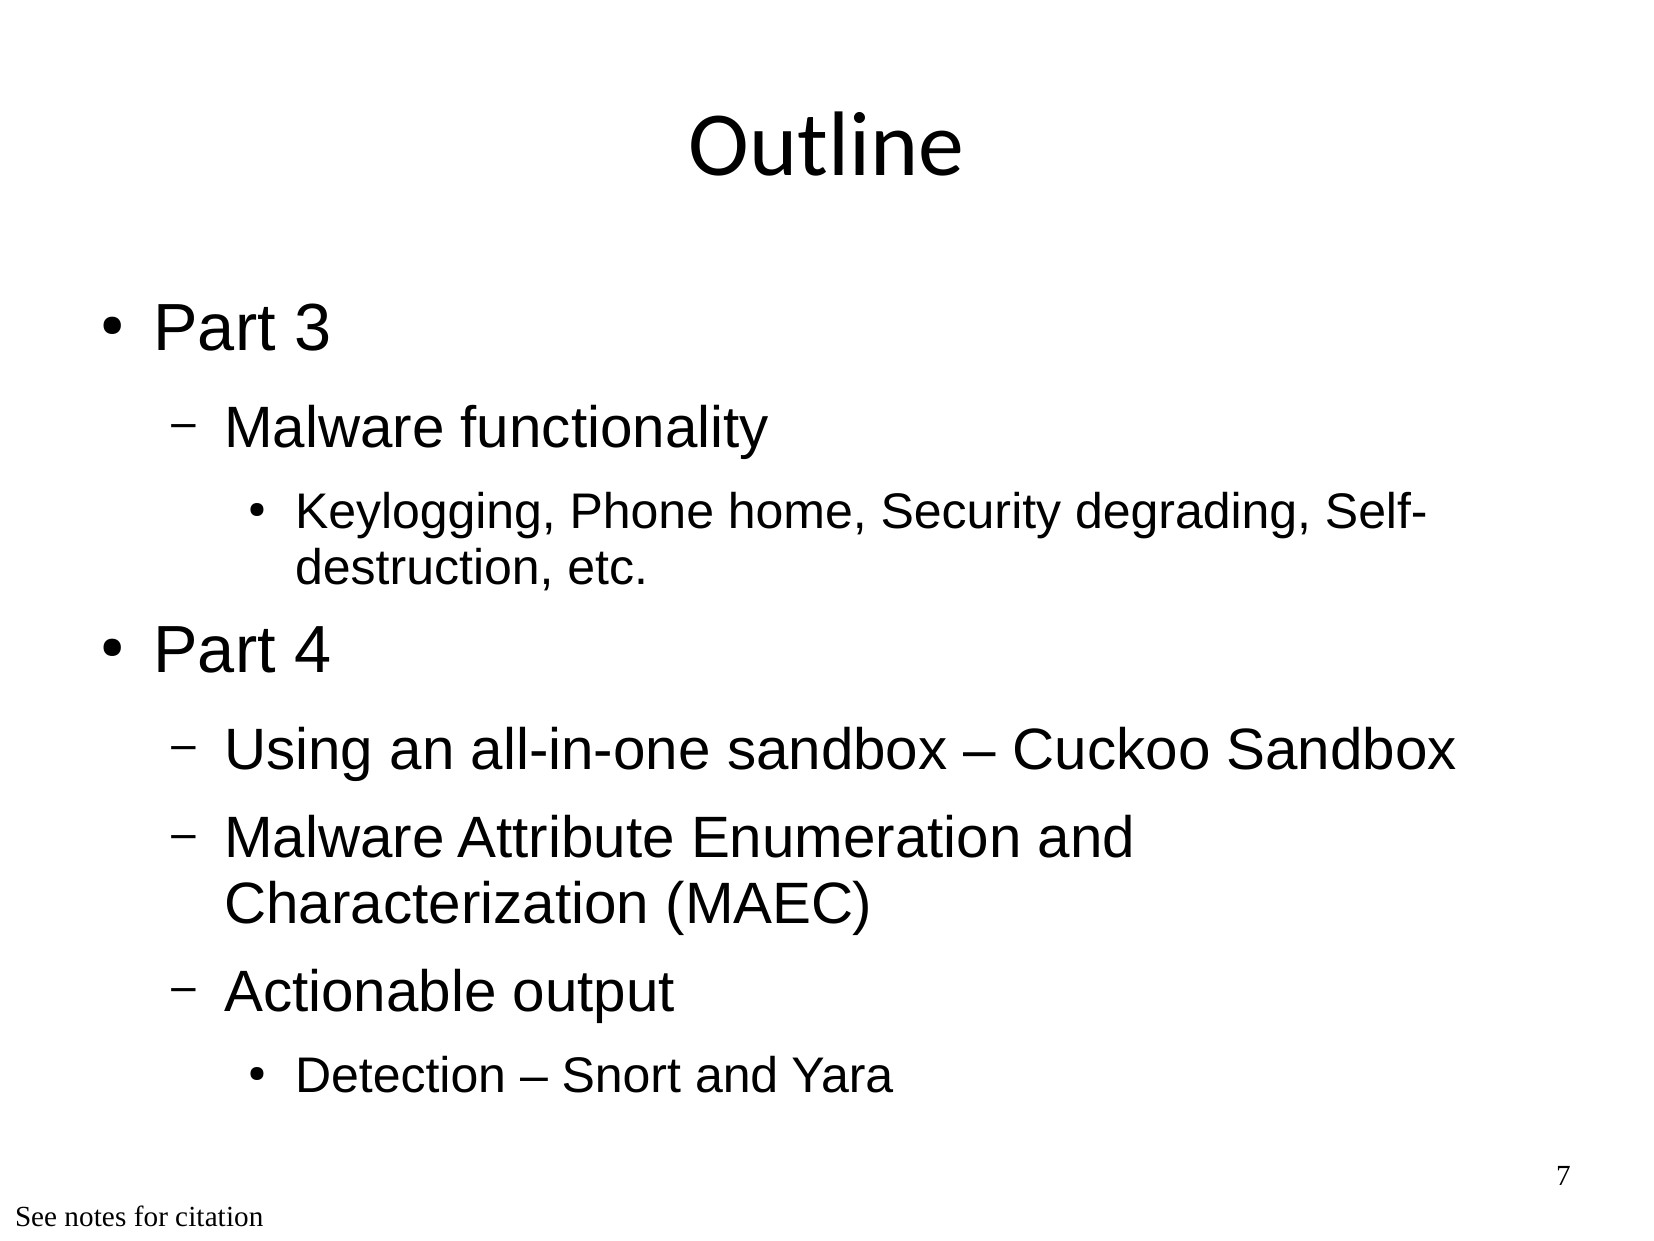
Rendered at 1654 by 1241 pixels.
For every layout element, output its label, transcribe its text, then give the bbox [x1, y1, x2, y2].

list Part 3 Malware functionality Keylogging, Phone home, Security degrading, Self-destruction, etc. Part 4 Using an all-in-one sandbox – Cuckoo Sandbox Malware Attribute Enumeration and Characterization (MAEC) Actionable output Detection – Snort and Yara [82, 290, 1576, 1126]
title Outline [82, 49, 1571, 257]
